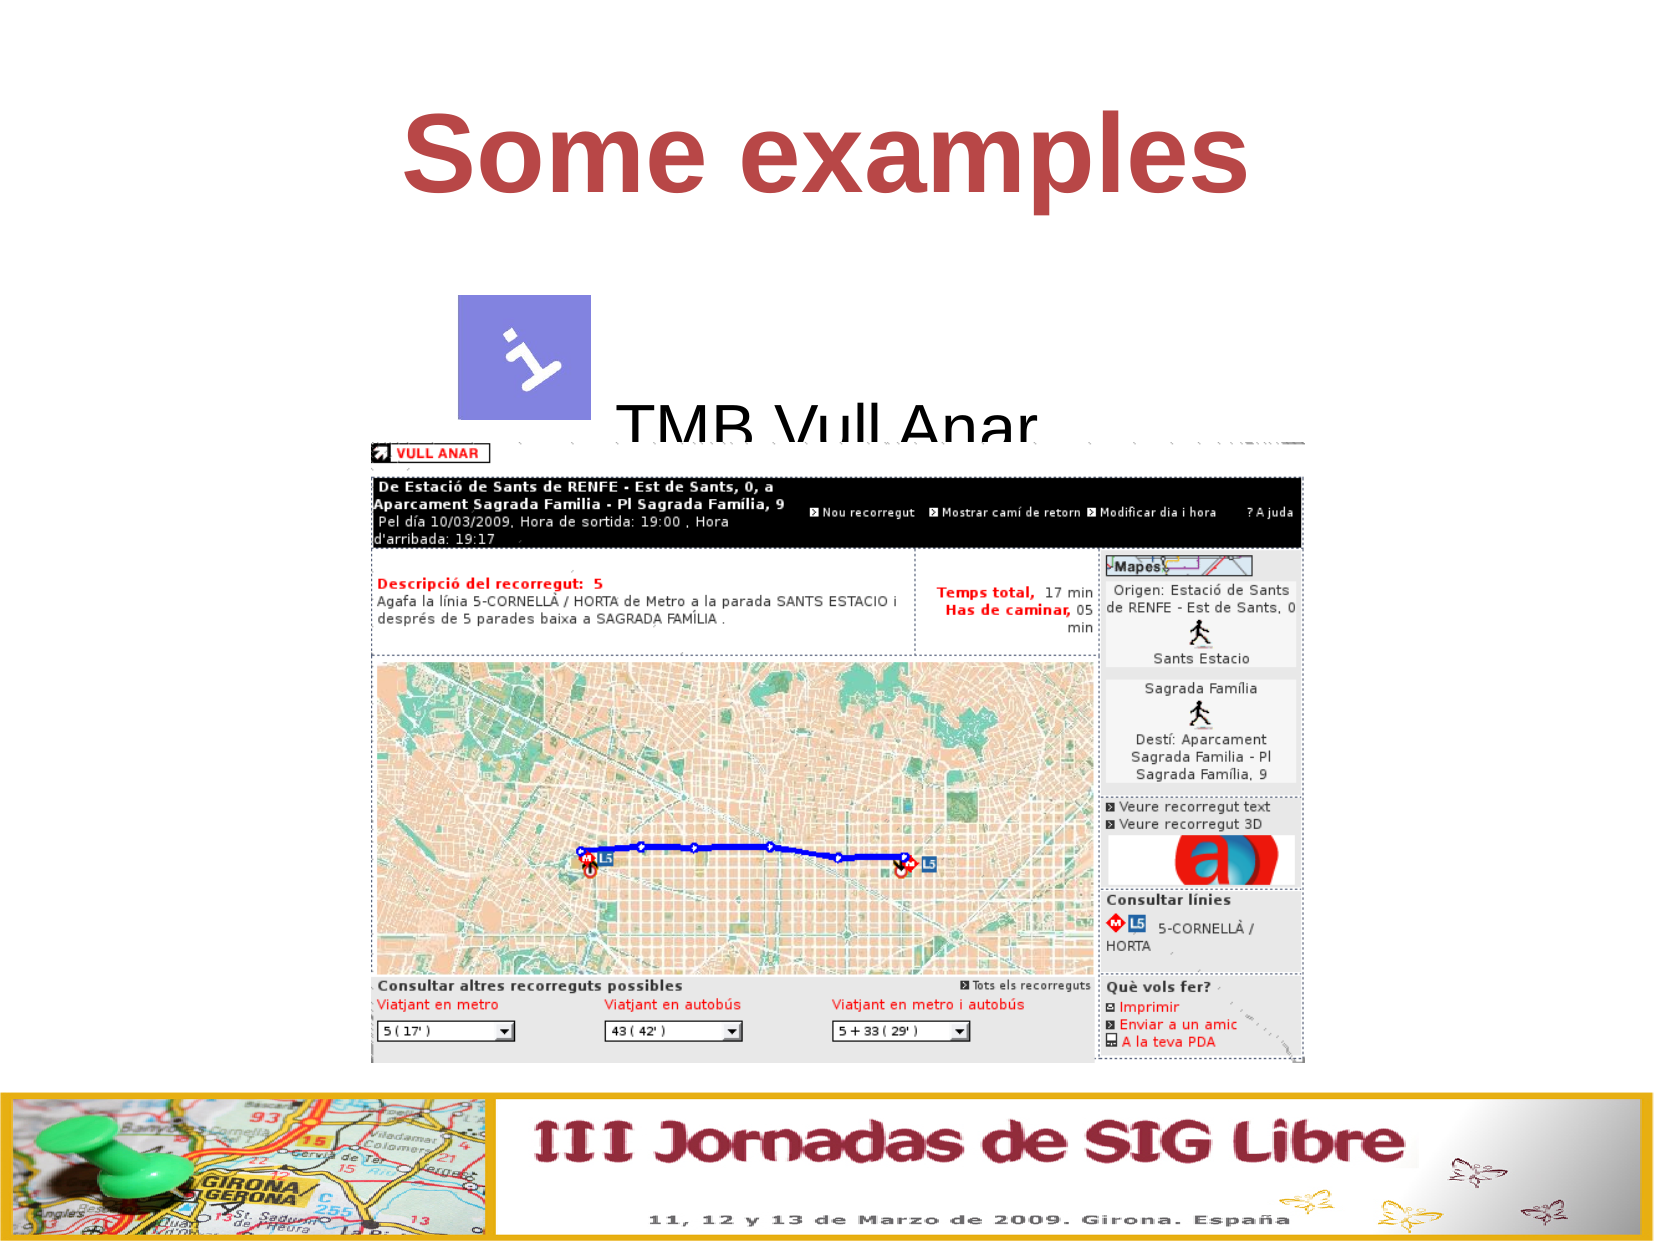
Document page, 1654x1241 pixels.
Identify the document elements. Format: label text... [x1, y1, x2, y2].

picture [457, 295, 591, 420]
picture [371, 442, 1305, 1063]
title Some examples [82, 56, 1571, 250]
subtitle TMB Vull Anar [82, 250, 1571, 1055]
picture [0, 1092, 1654, 1241]
